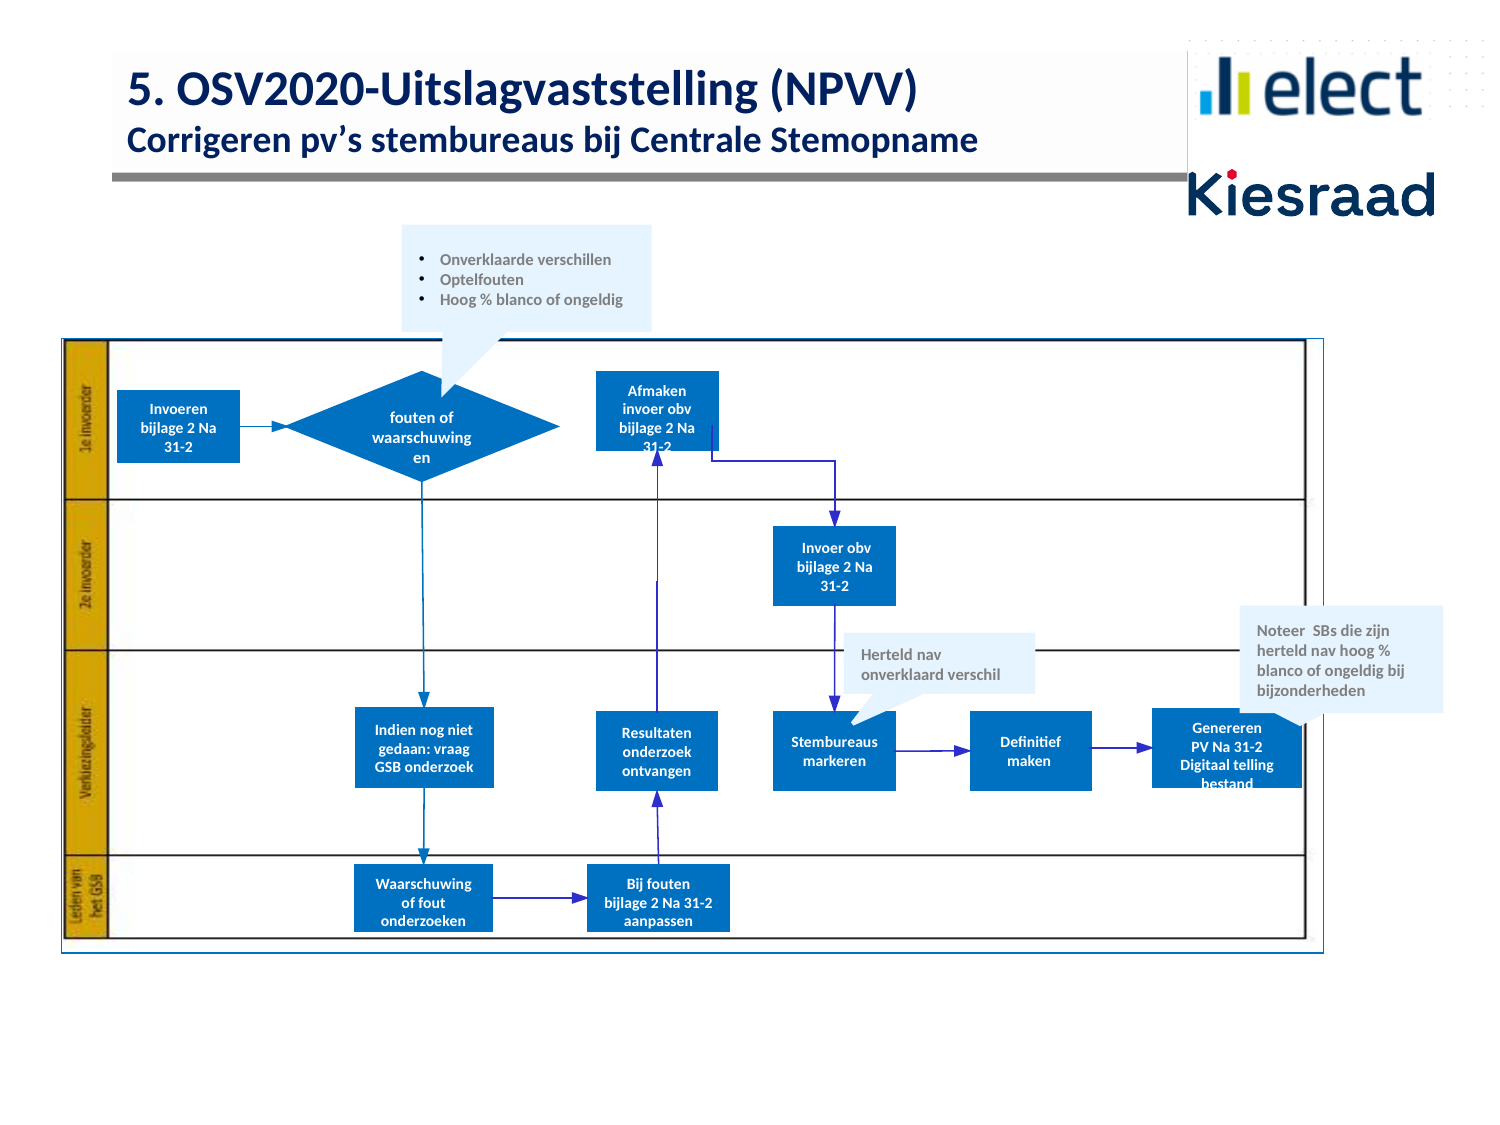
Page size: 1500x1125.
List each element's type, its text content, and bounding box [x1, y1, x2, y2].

text_box Resultaten onderzoek ontvangen [598, 713, 716, 789]
text_box Invoer obv bijlage 2 Na 31-2 [776, 528, 894, 604]
text_box Herteld nav onverklaard verschil [846, 634, 1034, 724]
picture [62, 339, 1323, 953]
text_box Stembureaus markeren [775, 713, 894, 789]
text_box Invoeren bijlage 2 Na 31-2 [119, 392, 238, 461]
text_box 5. OSV2020-Uitslagvaststelling (NPVV) Corrigeren pv’s stembureaus bij Centrale Stemopname [112, 42, 1188, 173]
text_box Indien nog niet gedaan: vraag GSB onderzoek [357, 709, 492, 786]
text_box Waarschuwing of fout onderzoeken [356, 866, 491, 930]
text_box Onverklaarde verschillen Optelfouten Hoog % blanco of ongeldig [403, 226, 650, 393]
picture [1155, 136, 1469, 249]
text_box Afmaken invoer obv bijlage 2 Na 31-2 [598, 373, 717, 449]
text_box Noteer SBs die zijn herteld nav hoog % blanco of ongeldig bij bijzonderheden [1241, 607, 1442, 724]
text_box fouten of waarschuwingen [290, 373, 555, 480]
text_box Genereren PV Na 31-2 Digitaal telling bestand [1154, 710, 1300, 786]
text_box Bij fouten bijlage 2 Na 31-2 aanpassen [589, 866, 728, 930]
text_box Definitief maken [972, 713, 1090, 789]
